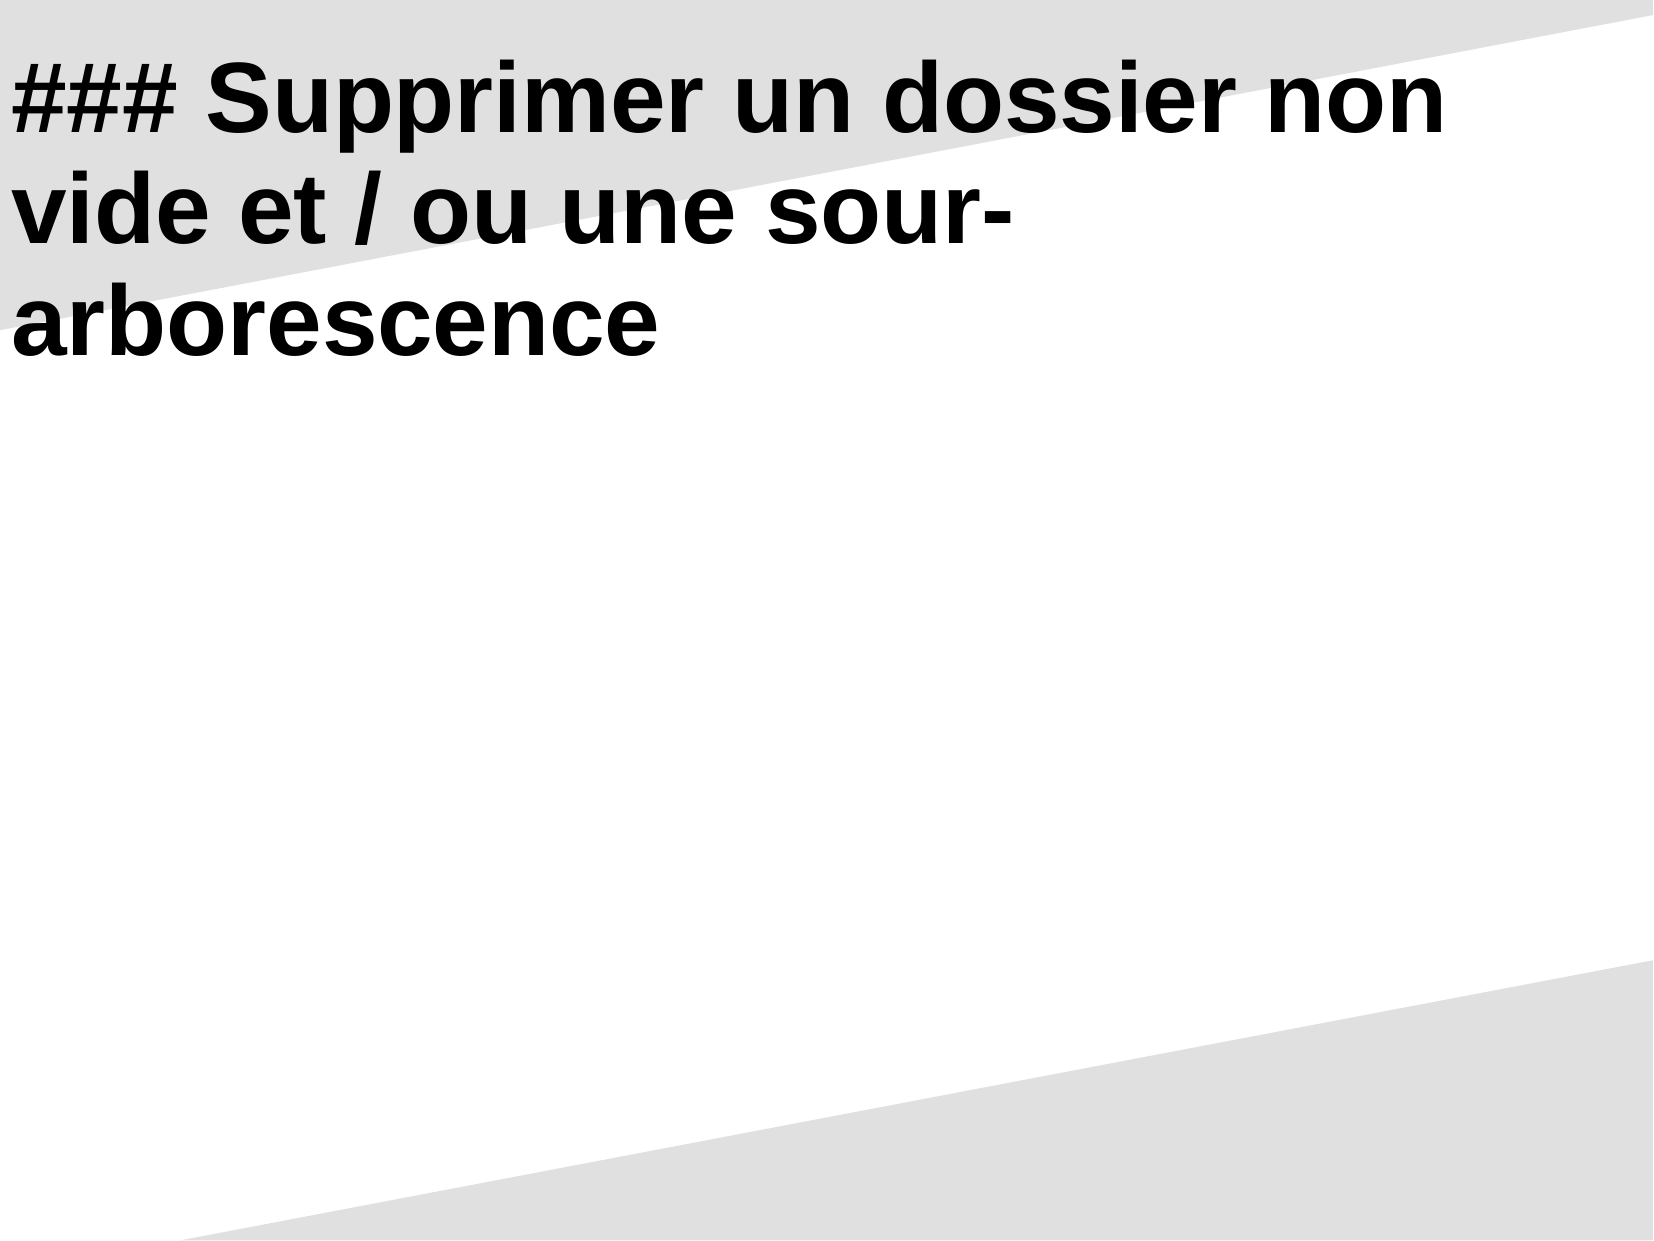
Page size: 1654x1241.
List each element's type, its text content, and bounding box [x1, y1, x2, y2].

title ### Supprimer un dossier non vide et / ou une sour-arborescence [11, 41, 1499, 377]
